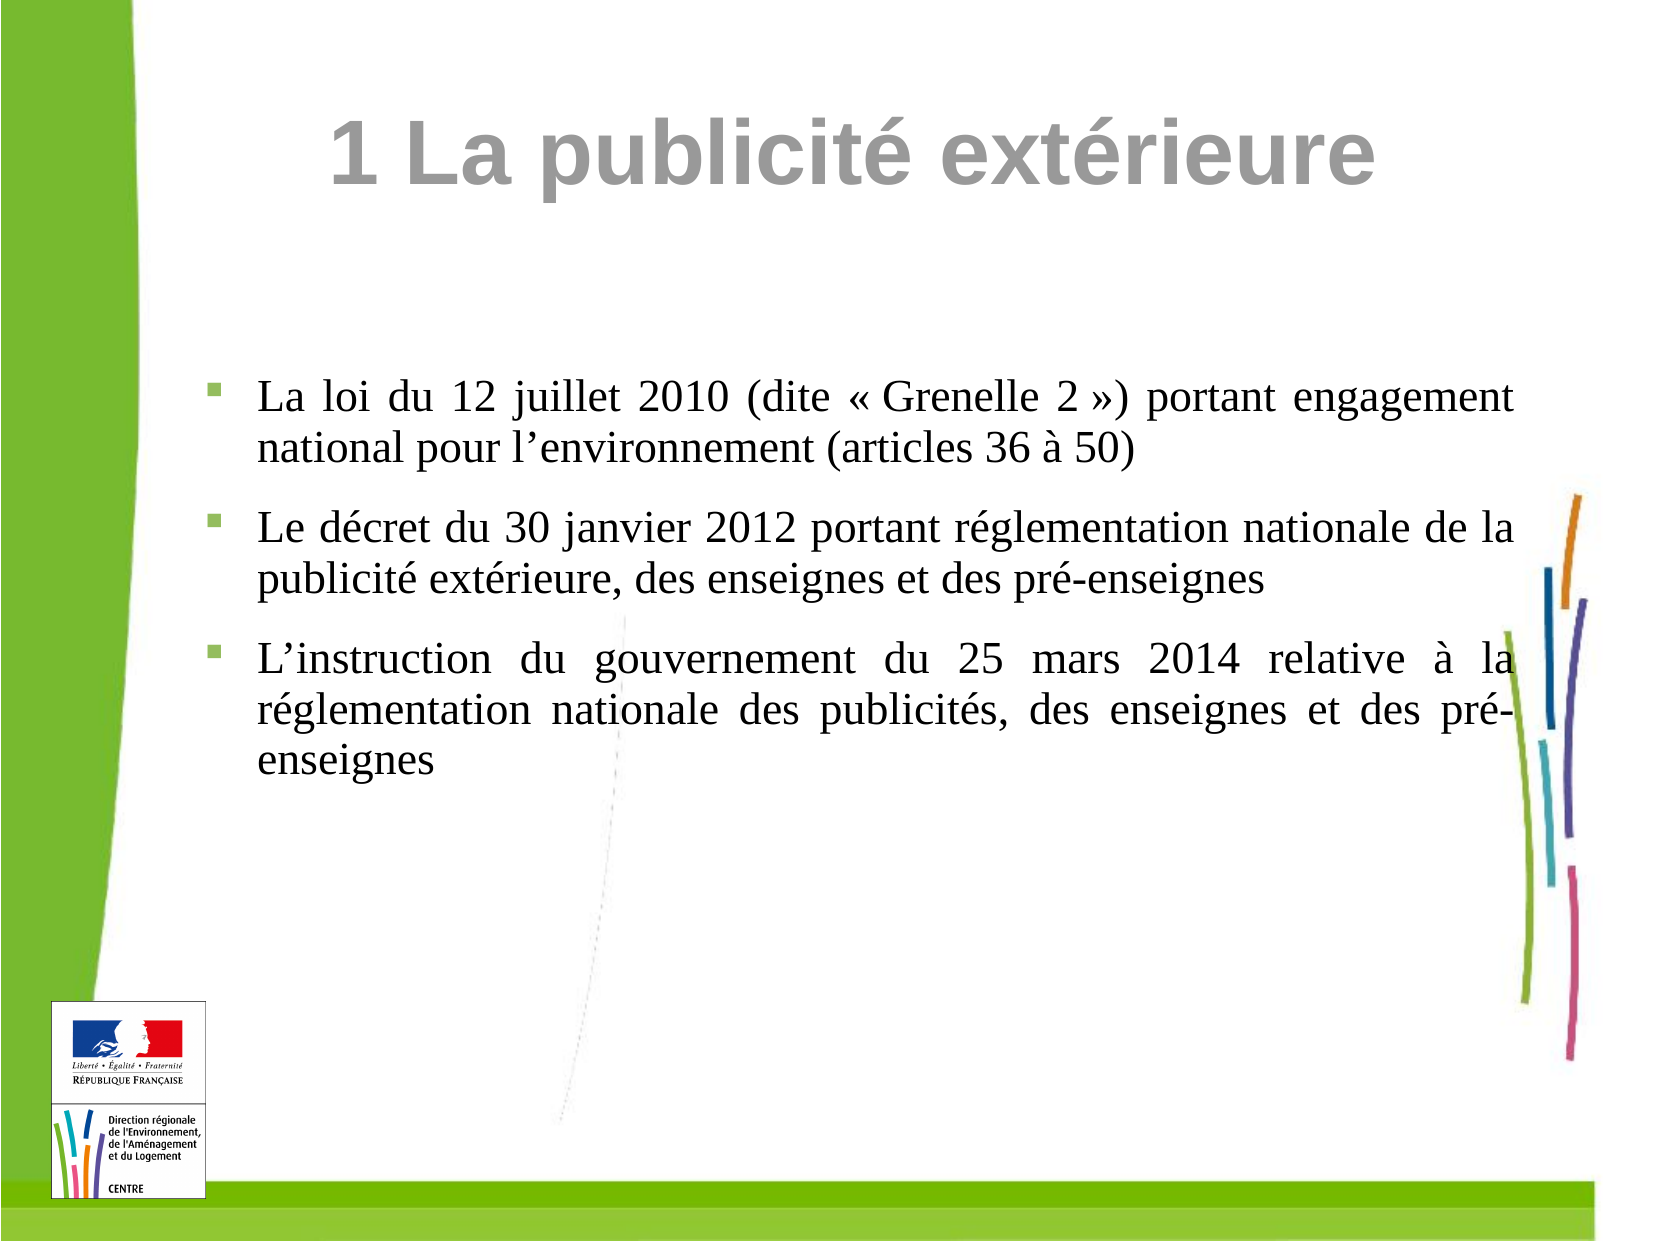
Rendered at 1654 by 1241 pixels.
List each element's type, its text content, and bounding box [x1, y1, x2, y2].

list La loi du 12 juillet 2010 (dite « Grenelle 2 ») portant engagement national pour l’environnement (articles 36 à 50) Le décret du 30 janvier 2012 portant réglementation nationale de la publicité extérieure, des enseignes et des pré-enseignes L’instruction du gouvernement du 25 mars 2014 relative à la réglementation nationale des publicités, des enseignes et des pré-enseignes [186, 370, 1516, 1111]
title 1 La publicité extérieure [136, 50, 1571, 256]
picture [1, 0, 1654, 1241]
